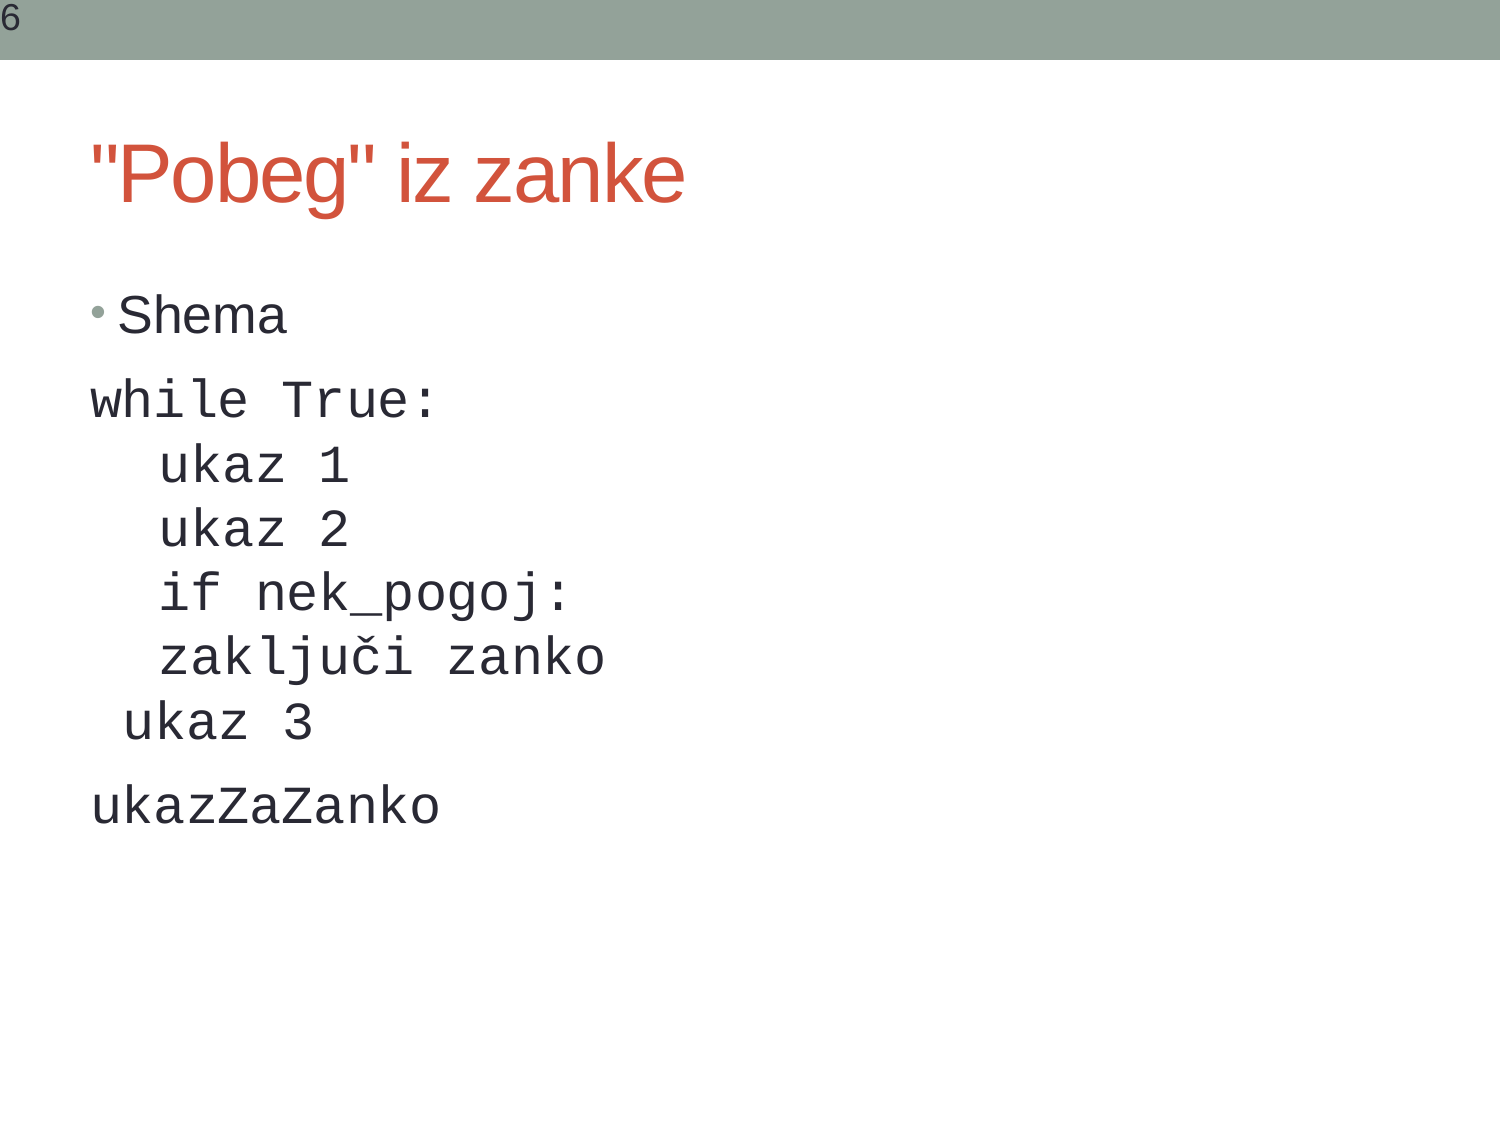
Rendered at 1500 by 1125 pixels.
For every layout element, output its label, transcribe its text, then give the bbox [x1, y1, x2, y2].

list Shema while True: ukaz 1 ukaz 2 if nek_pogoj: zaključi zanko ukaz 3 ukazZaZanko [75, 262, 1425, 1063]
title "Pobeg" iz zanke [75, 87, 1425, 250]
